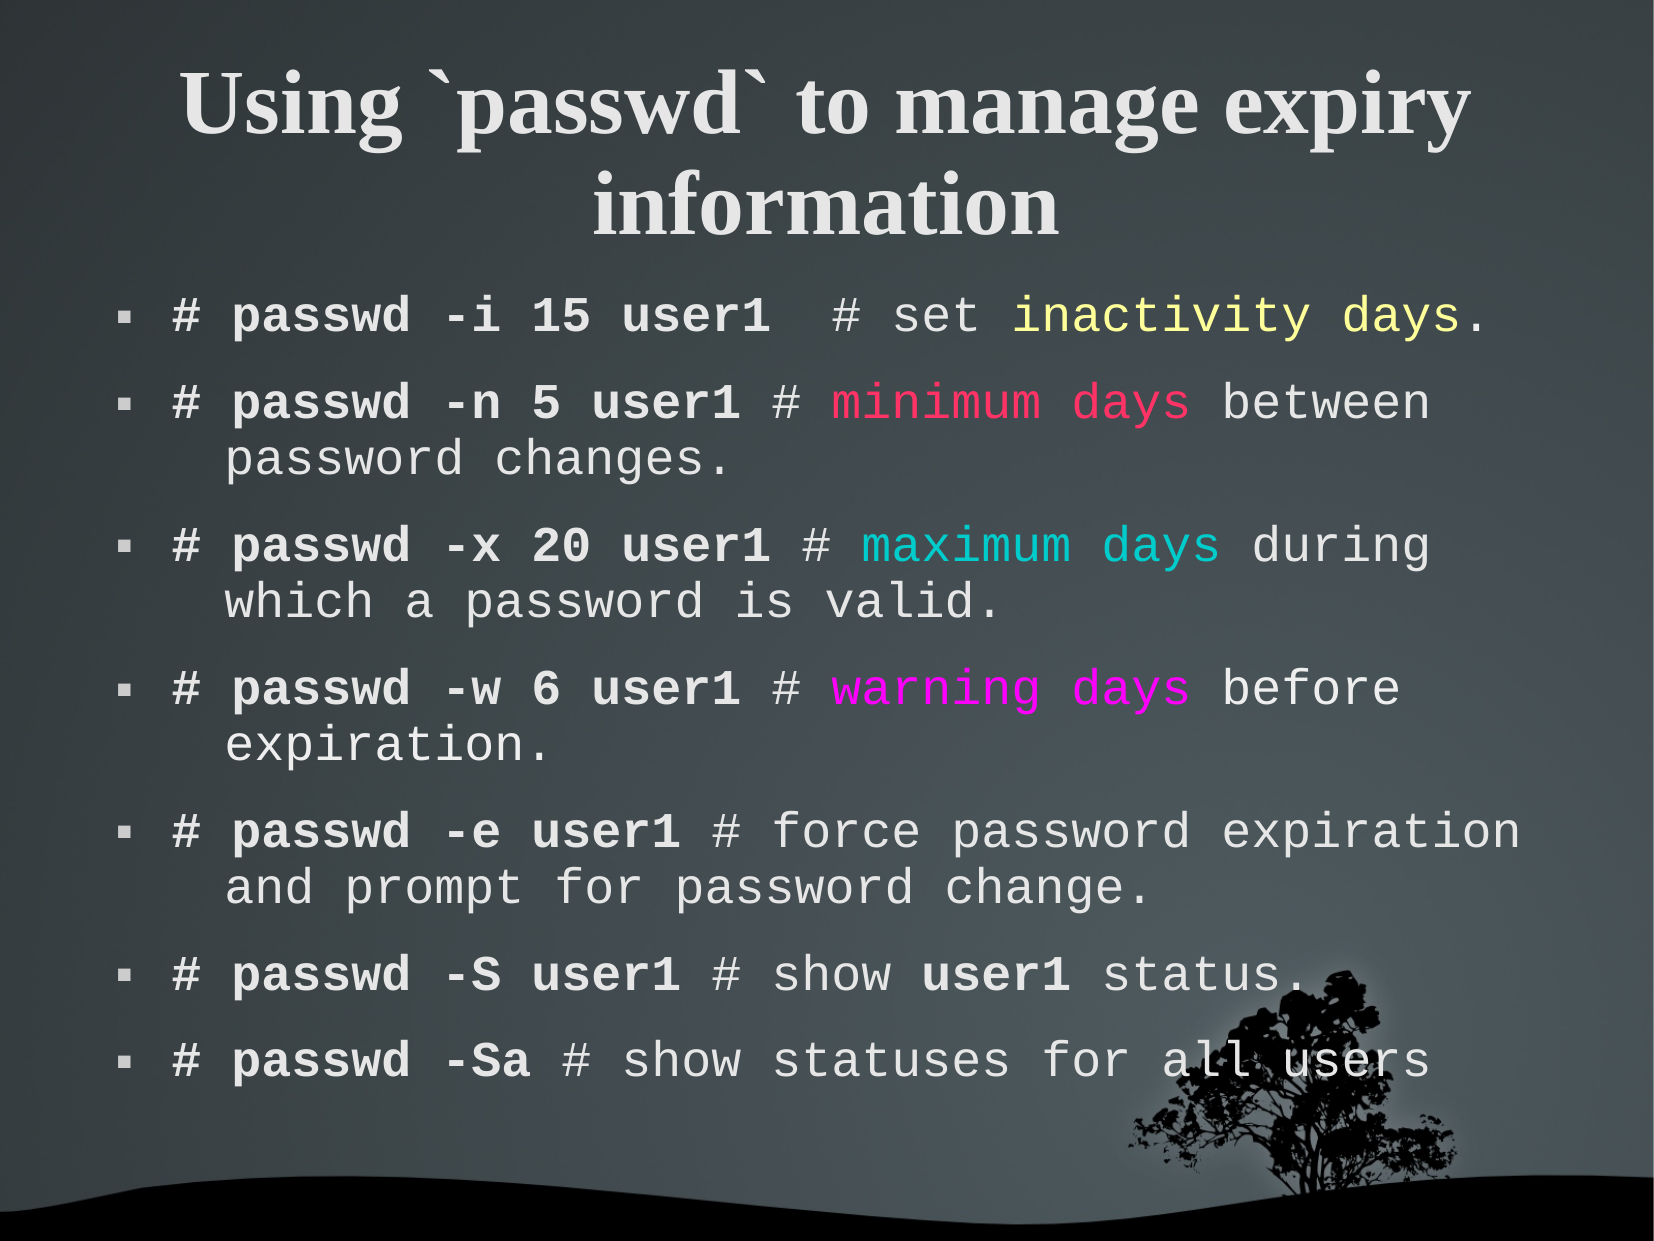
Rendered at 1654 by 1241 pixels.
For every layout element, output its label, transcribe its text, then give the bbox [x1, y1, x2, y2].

list # passwd -i 15 user1 # set inactivity days. # passwd -n 5 user1 # minimum days between password changes. # passwd -x 20 user1 # maximum days during which a password is valid. # passwd -w 6 user1 # warning days before expiration. # passwd -e user1 # force password expiration and prompt for password change. # passwd -S user1 # show user1 status. # passwd -Sa # show statuses for all users [82, 290, 1571, 1159]
picture [0, 0, 1654, 1241]
title Using `passwd` to manage expiry information [82, 33, 1571, 273]
